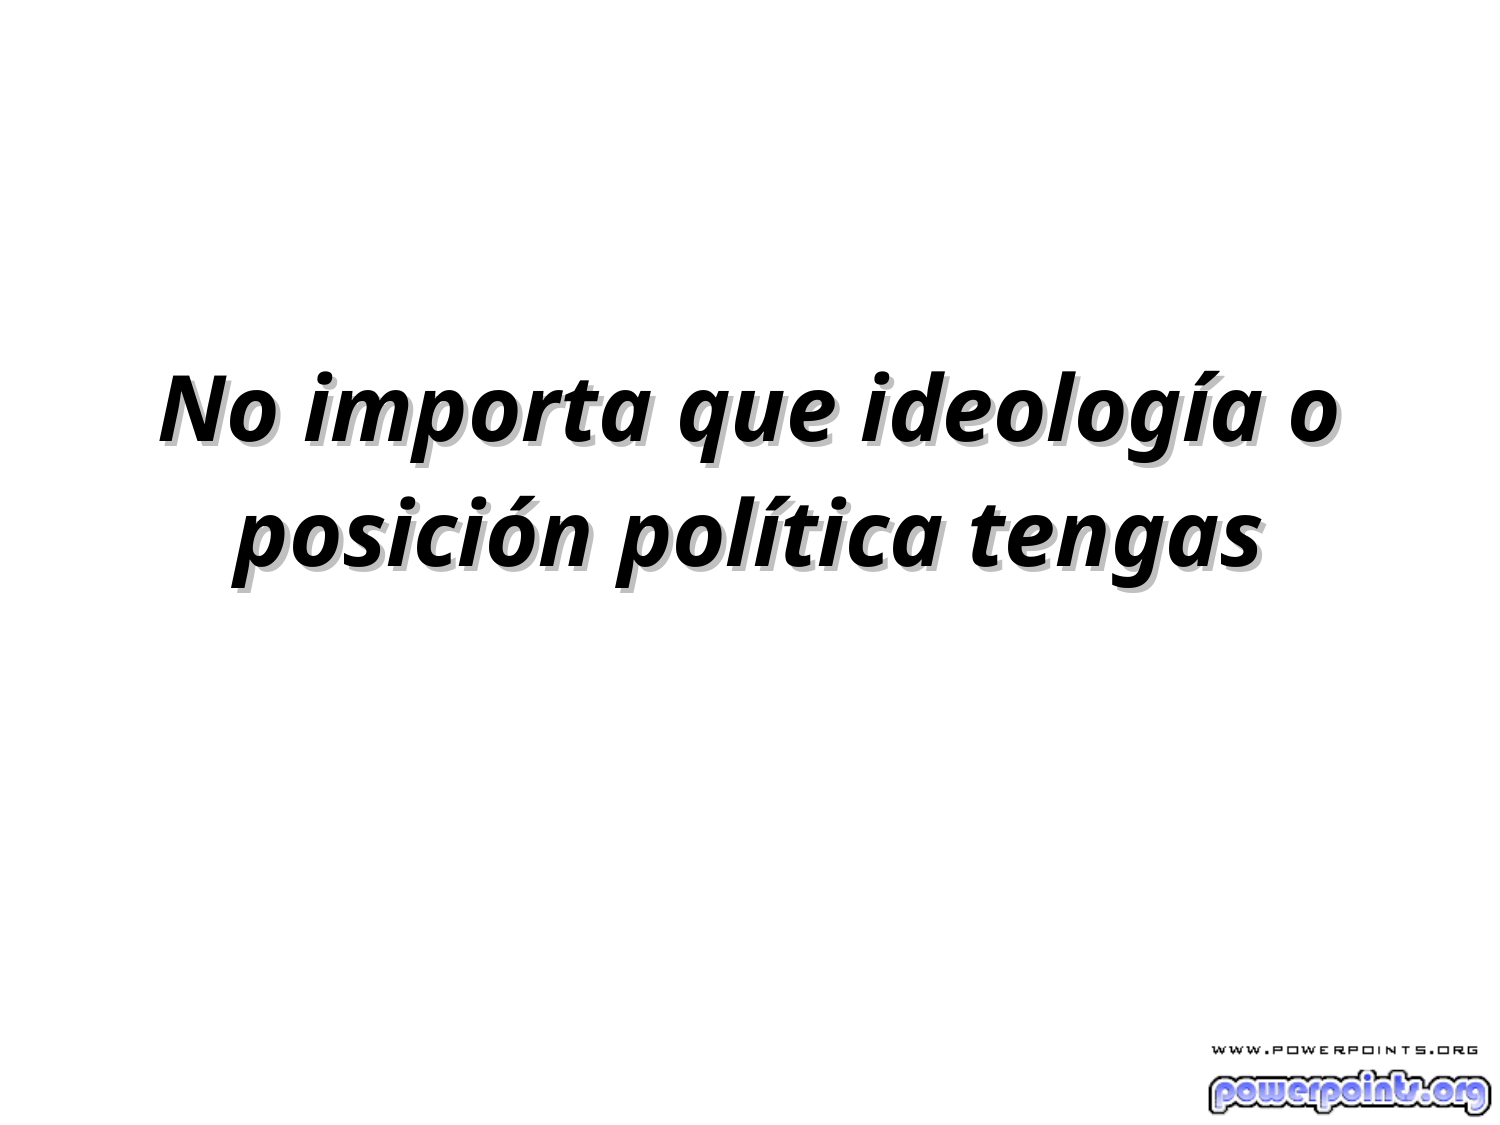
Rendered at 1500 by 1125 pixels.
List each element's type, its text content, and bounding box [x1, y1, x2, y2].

title No importa que ideología o posición política tengas [112, 351, 1388, 587]
picture [1198, 1034, 1500, 1125]
